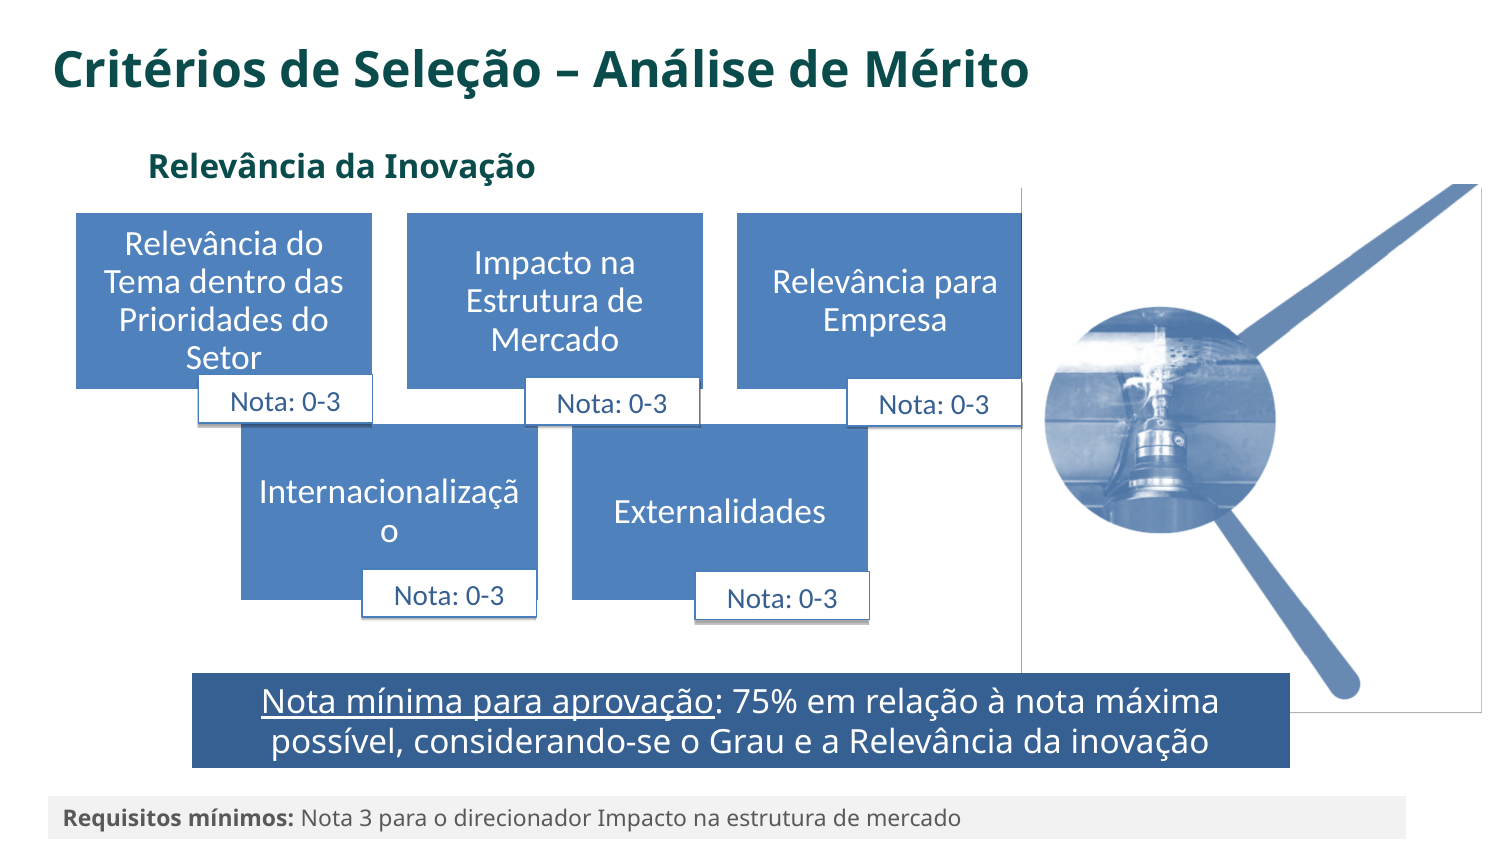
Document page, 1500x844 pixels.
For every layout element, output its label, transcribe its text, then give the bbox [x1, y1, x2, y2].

text_box Requisitos mínimos: Nota 3 para o direcionador Impacto na estrutura de mercado [48, 796, 1406, 839]
text_box Nota: 0-3 [198, 375, 373, 423]
text_box Internacionalização [239, 421, 540, 602]
text_box Nota mínima para aprovação: 75% em relação à nota máxima possível, considerando-se o Grau e a Relevância da inovação [192, 673, 1290, 768]
text_box Nota: 0-3 [695, 571, 869, 620]
text_box Nota: 0-3 [525, 377, 699, 425]
picture [1021, 184, 1482, 712]
text_box Relevância do Tema dentro das Prioridades do Setor [73, 211, 375, 392]
text_box Nota: 0-3 [362, 569, 536, 617]
text_box Critérios de Seleção – Análise de Mérito [37, 5, 1454, 140]
text_box Relevância da Inovação [133, 138, 558, 193]
text_box Impacto na Estrutura de Mercado [404, 211, 706, 392]
text_box Relevância para Empresa [735, 211, 1021, 392]
text_box Externalidades [569, 421, 871, 602]
text_box Nota: 0-3 [847, 378, 1021, 426]
